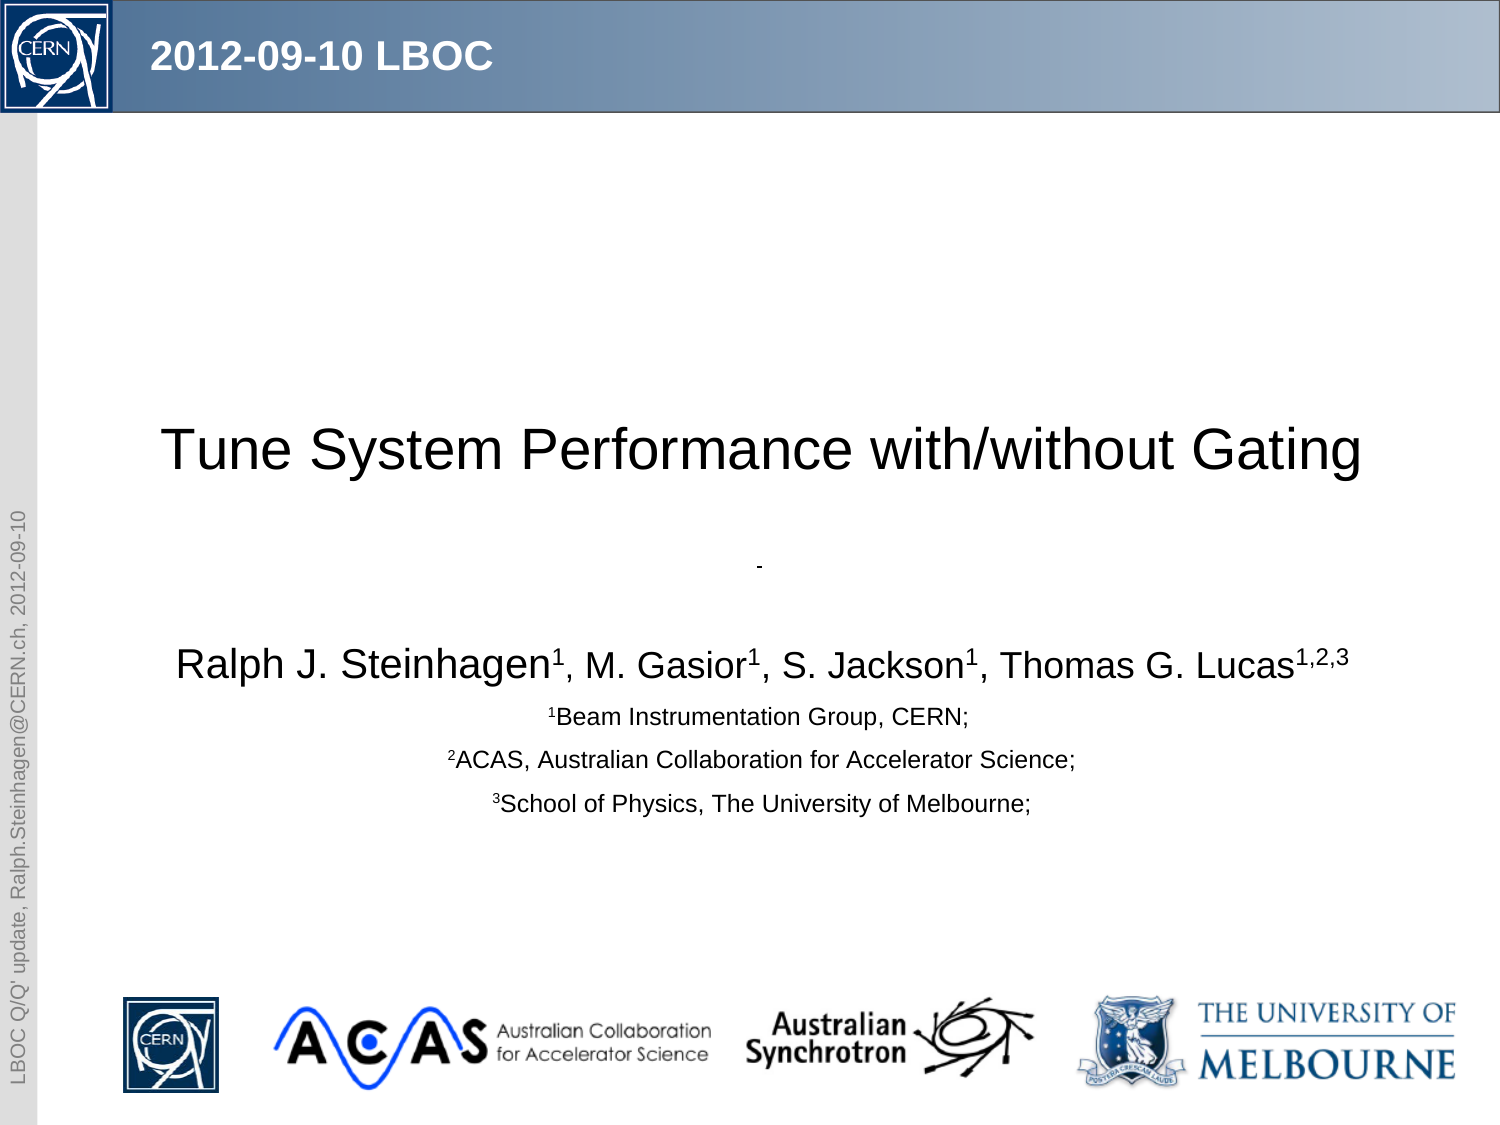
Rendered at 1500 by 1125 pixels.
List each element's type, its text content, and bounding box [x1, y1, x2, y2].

picture [113, 975, 1491, 1112]
picture [0, 0, 113, 113]
list Tune System Performance with/without Gating Ralph J. Steinhagen1, M. Gasior1, S. Jackson1, Thomas G. Lucas1,2,3 1Beam Instrumentation Group, CERN; 2ACAS, Australian Collaboration for Accelerator Science; 3School of Physics, The University of Melbourne; [87, 137, 1438, 1016]
title 2012-09-10 LBOC [150, 7, 1426, 105]
